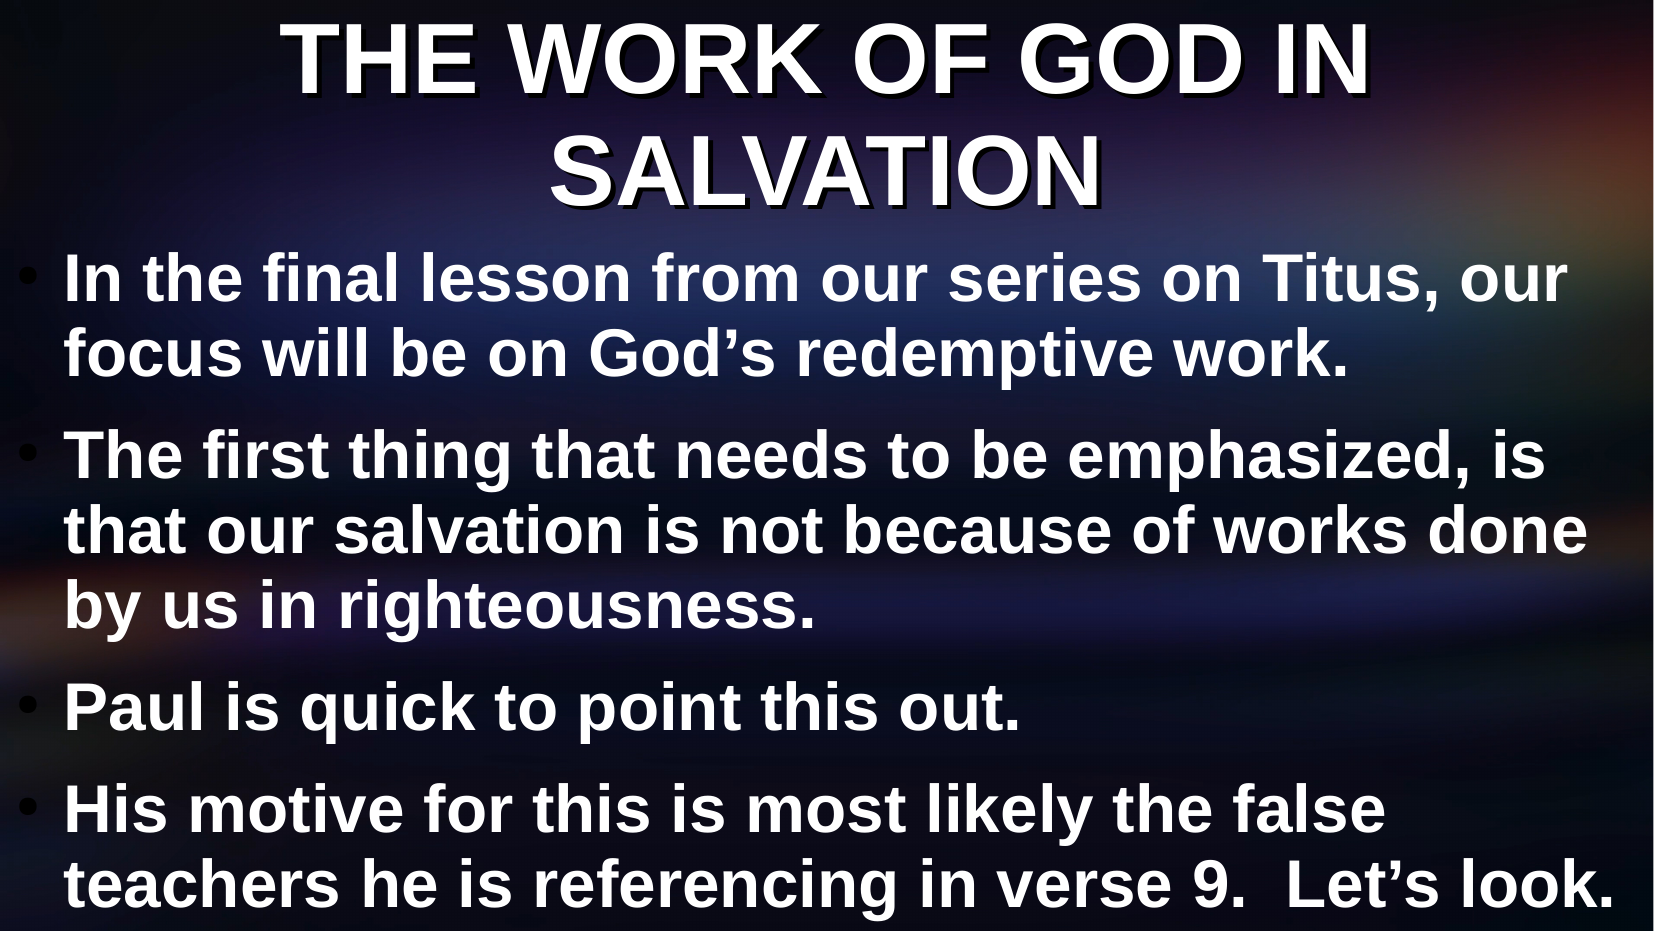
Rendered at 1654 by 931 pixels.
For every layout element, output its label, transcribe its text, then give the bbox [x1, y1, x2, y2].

list In the final lesson from our series on Titus, our focus will be on God’s redemptive work. The first thing that needs to be emphasized, is that our salvation is not because of works done by us in righteousness. Paul is quick to point this out. His motive for this is most likely the false teachers he is referencing in verse 9. Let’s look. [0, 240, 1651, 931]
title THE WORK OF GOD IN SALVATION [82, 2, 1571, 227]
picture [0, 0, 1654, 931]
